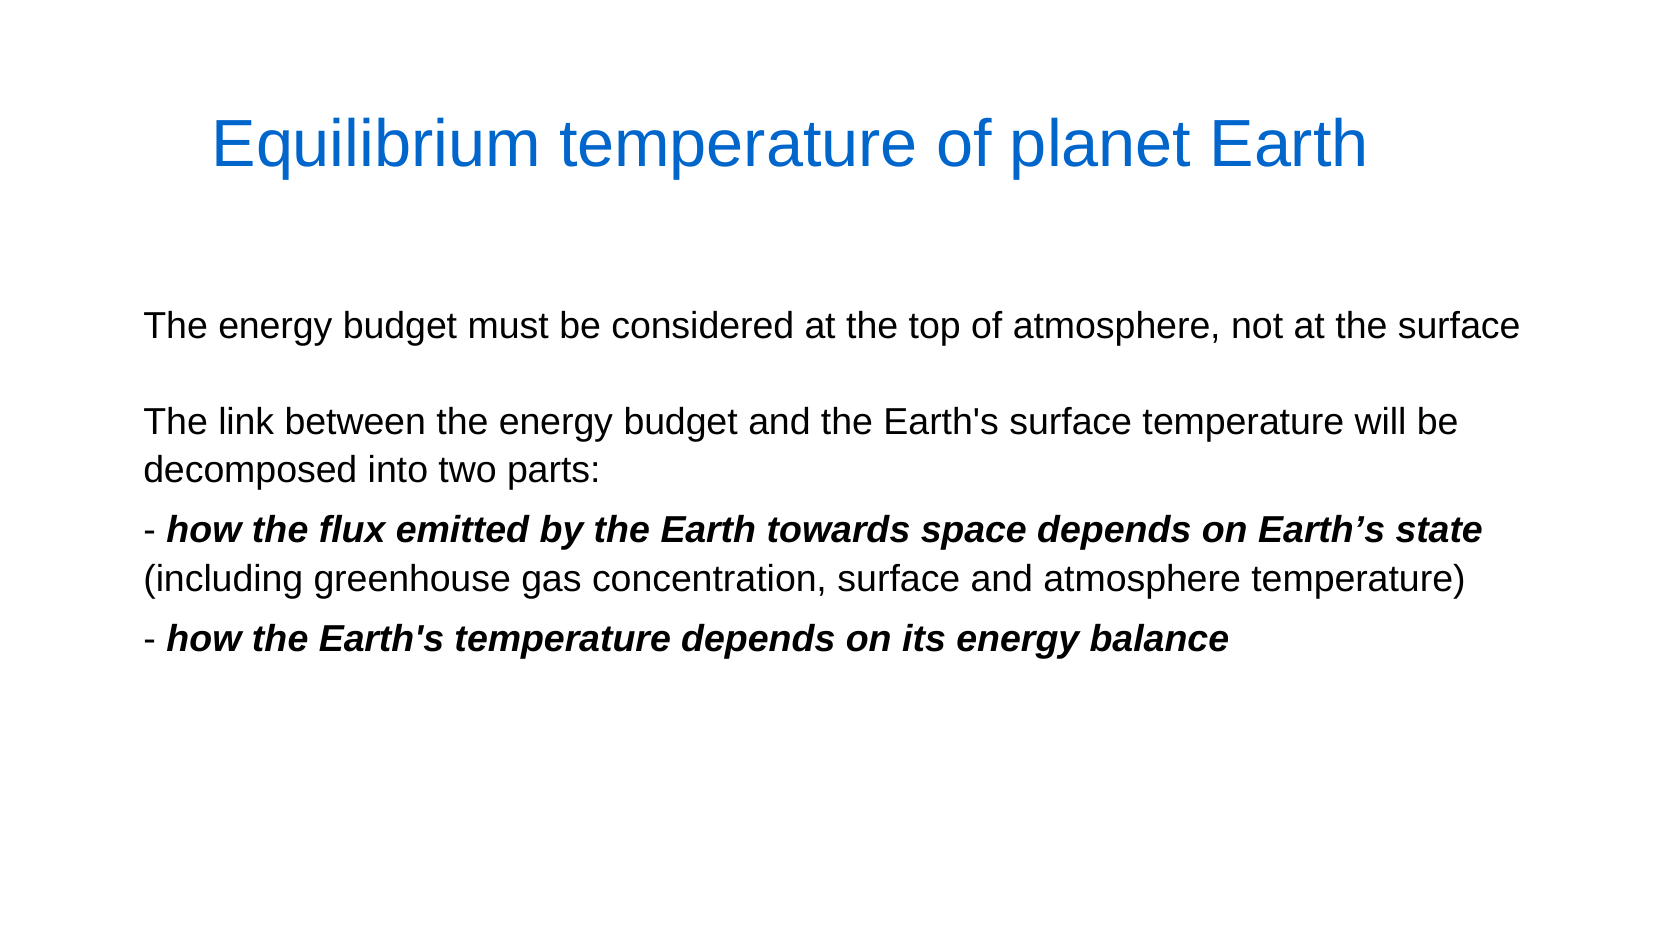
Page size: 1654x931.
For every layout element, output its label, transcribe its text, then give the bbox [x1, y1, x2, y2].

text_box The energy budget must be considered at the top of atmosphere, not at the surface The link between the energy budget and the Earth's surface temperature will be decomposed into two parts: - how the flux emitted by the Earth towards space depends on Earth’s state (including greenhouse gas concentration, surface and atmosphere temperature) - how the Earth's temperature depends on its energy balance [128, 290, 1538, 667]
text_box Equilibrium temperature of planet Earth [67, 109, 1514, 181]
